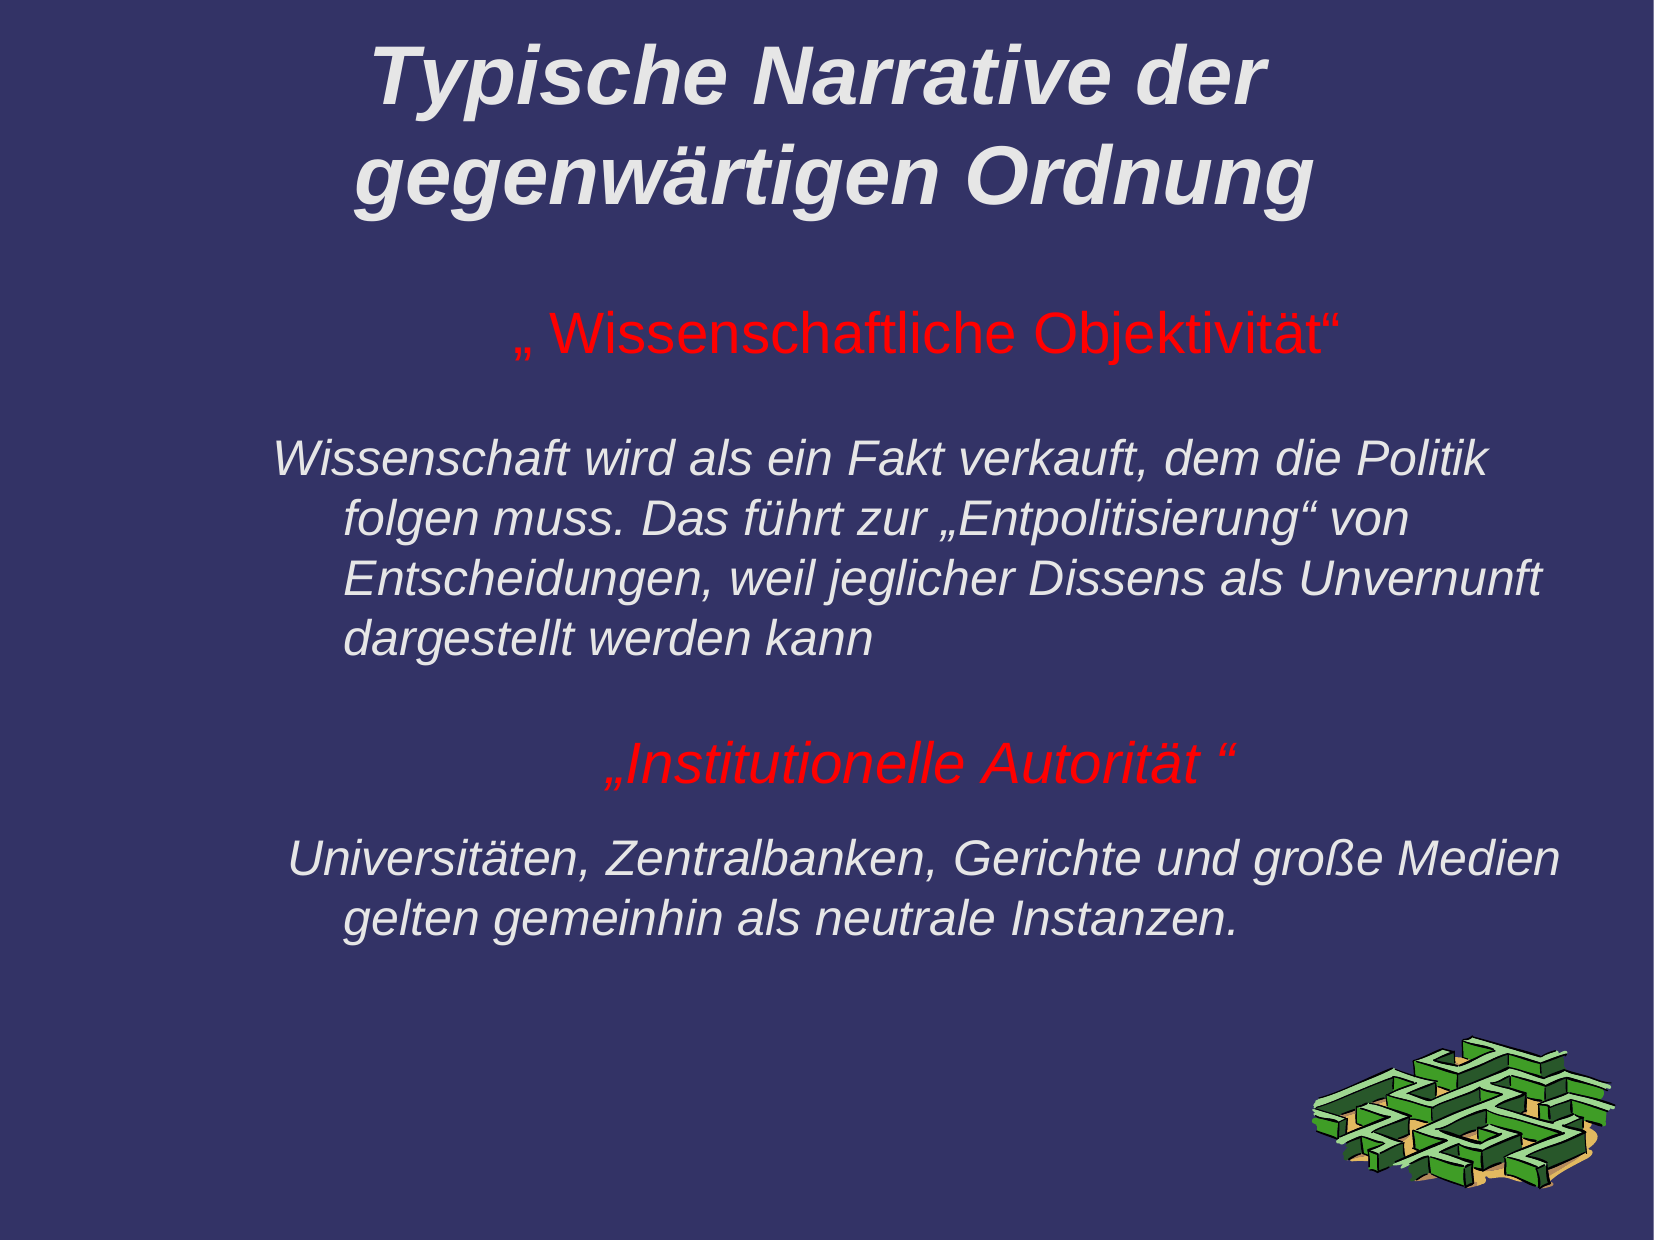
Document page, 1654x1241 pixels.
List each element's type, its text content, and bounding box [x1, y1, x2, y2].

list „ Wissenschaftliche Objektivität“ Wissenschaft wird als ein Fakt verkauft, dem die Politik folgen muss. Das führt zur „Entpolitisierung“ von Entscheidungen, weil jeglicher Dissens als Unvernunft dargestellt werden kann „Institutionelle Autorität “ Universitäten, Zentralbanken, Gerichte und große Medien gelten gemeinhin als neutrale Instanzen. [178, 295, 1570, 1213]
title Typische Narrative der gegenwärtigen Ordnung [111, 17, 1524, 225]
